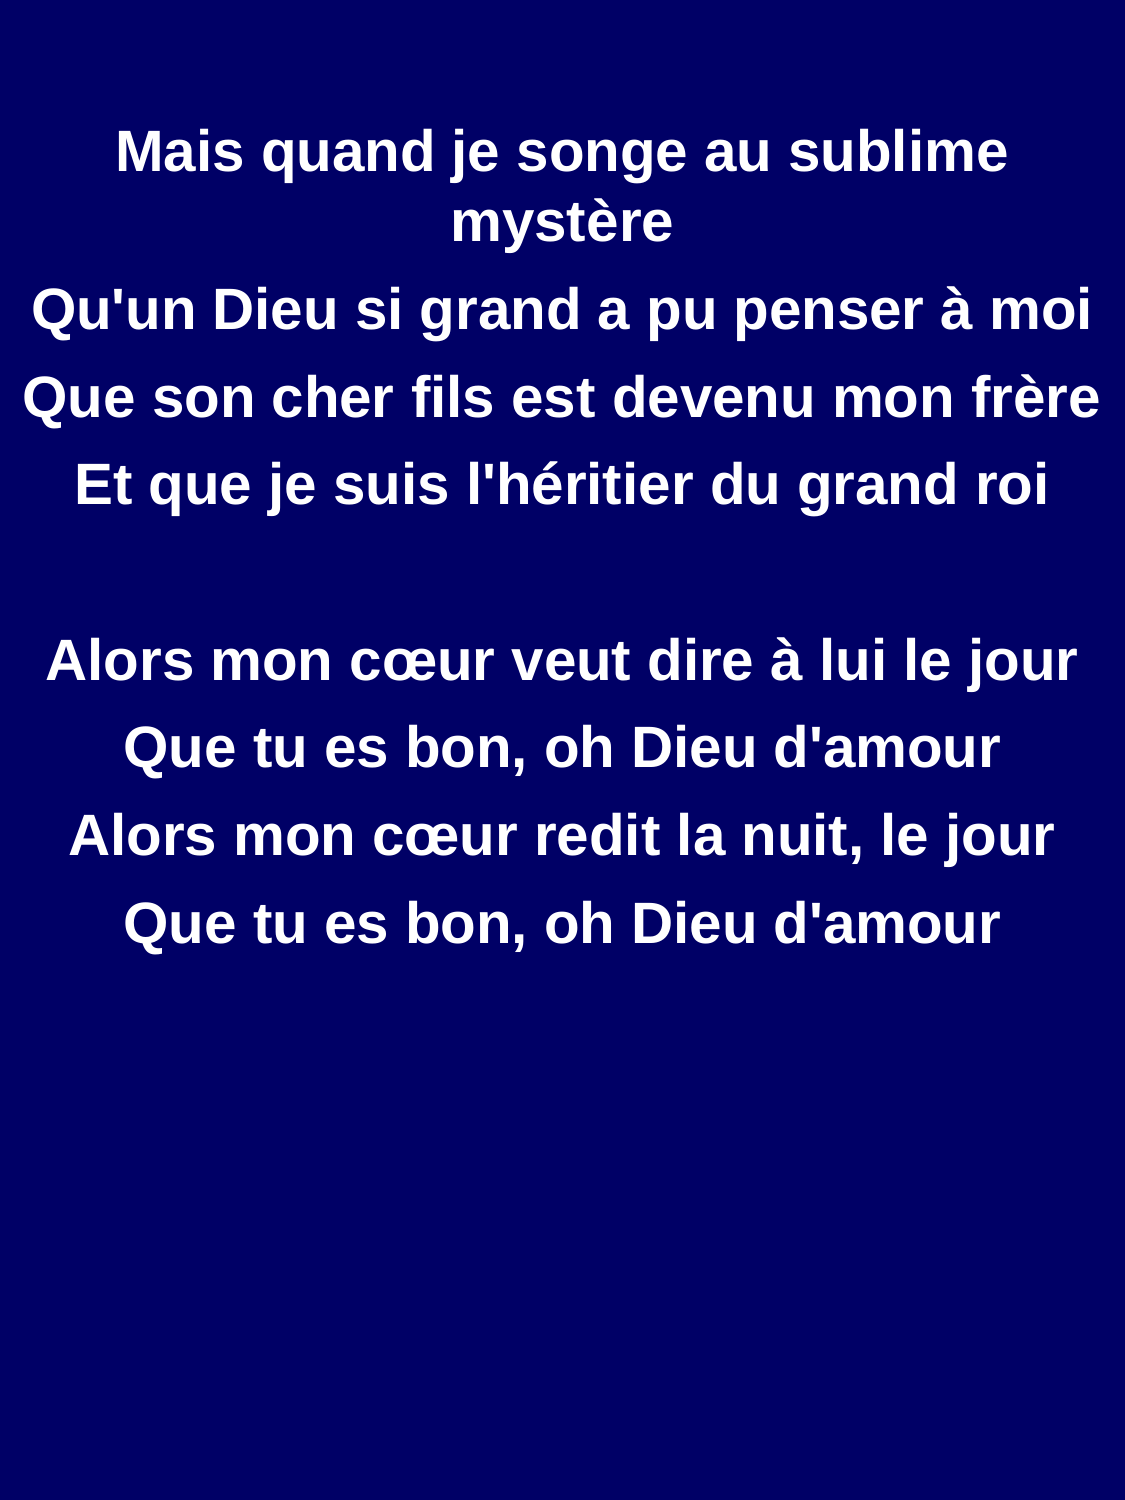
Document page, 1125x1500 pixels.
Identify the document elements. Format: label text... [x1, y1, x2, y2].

text_box Mais quand je songe au sublime mystère Qu'un Dieu si grand a pu penser à moi Que son cher fils est devenu mon frère Et que je suis l'héritier du grand roi Alors mon cœur veut dire à lui le jour Que tu es bon, oh Dieu d'amour Alors mon cœur redit la nuit, le jour Que tu es bon, oh Dieu d'amour [0, 105, 1125, 1138]
